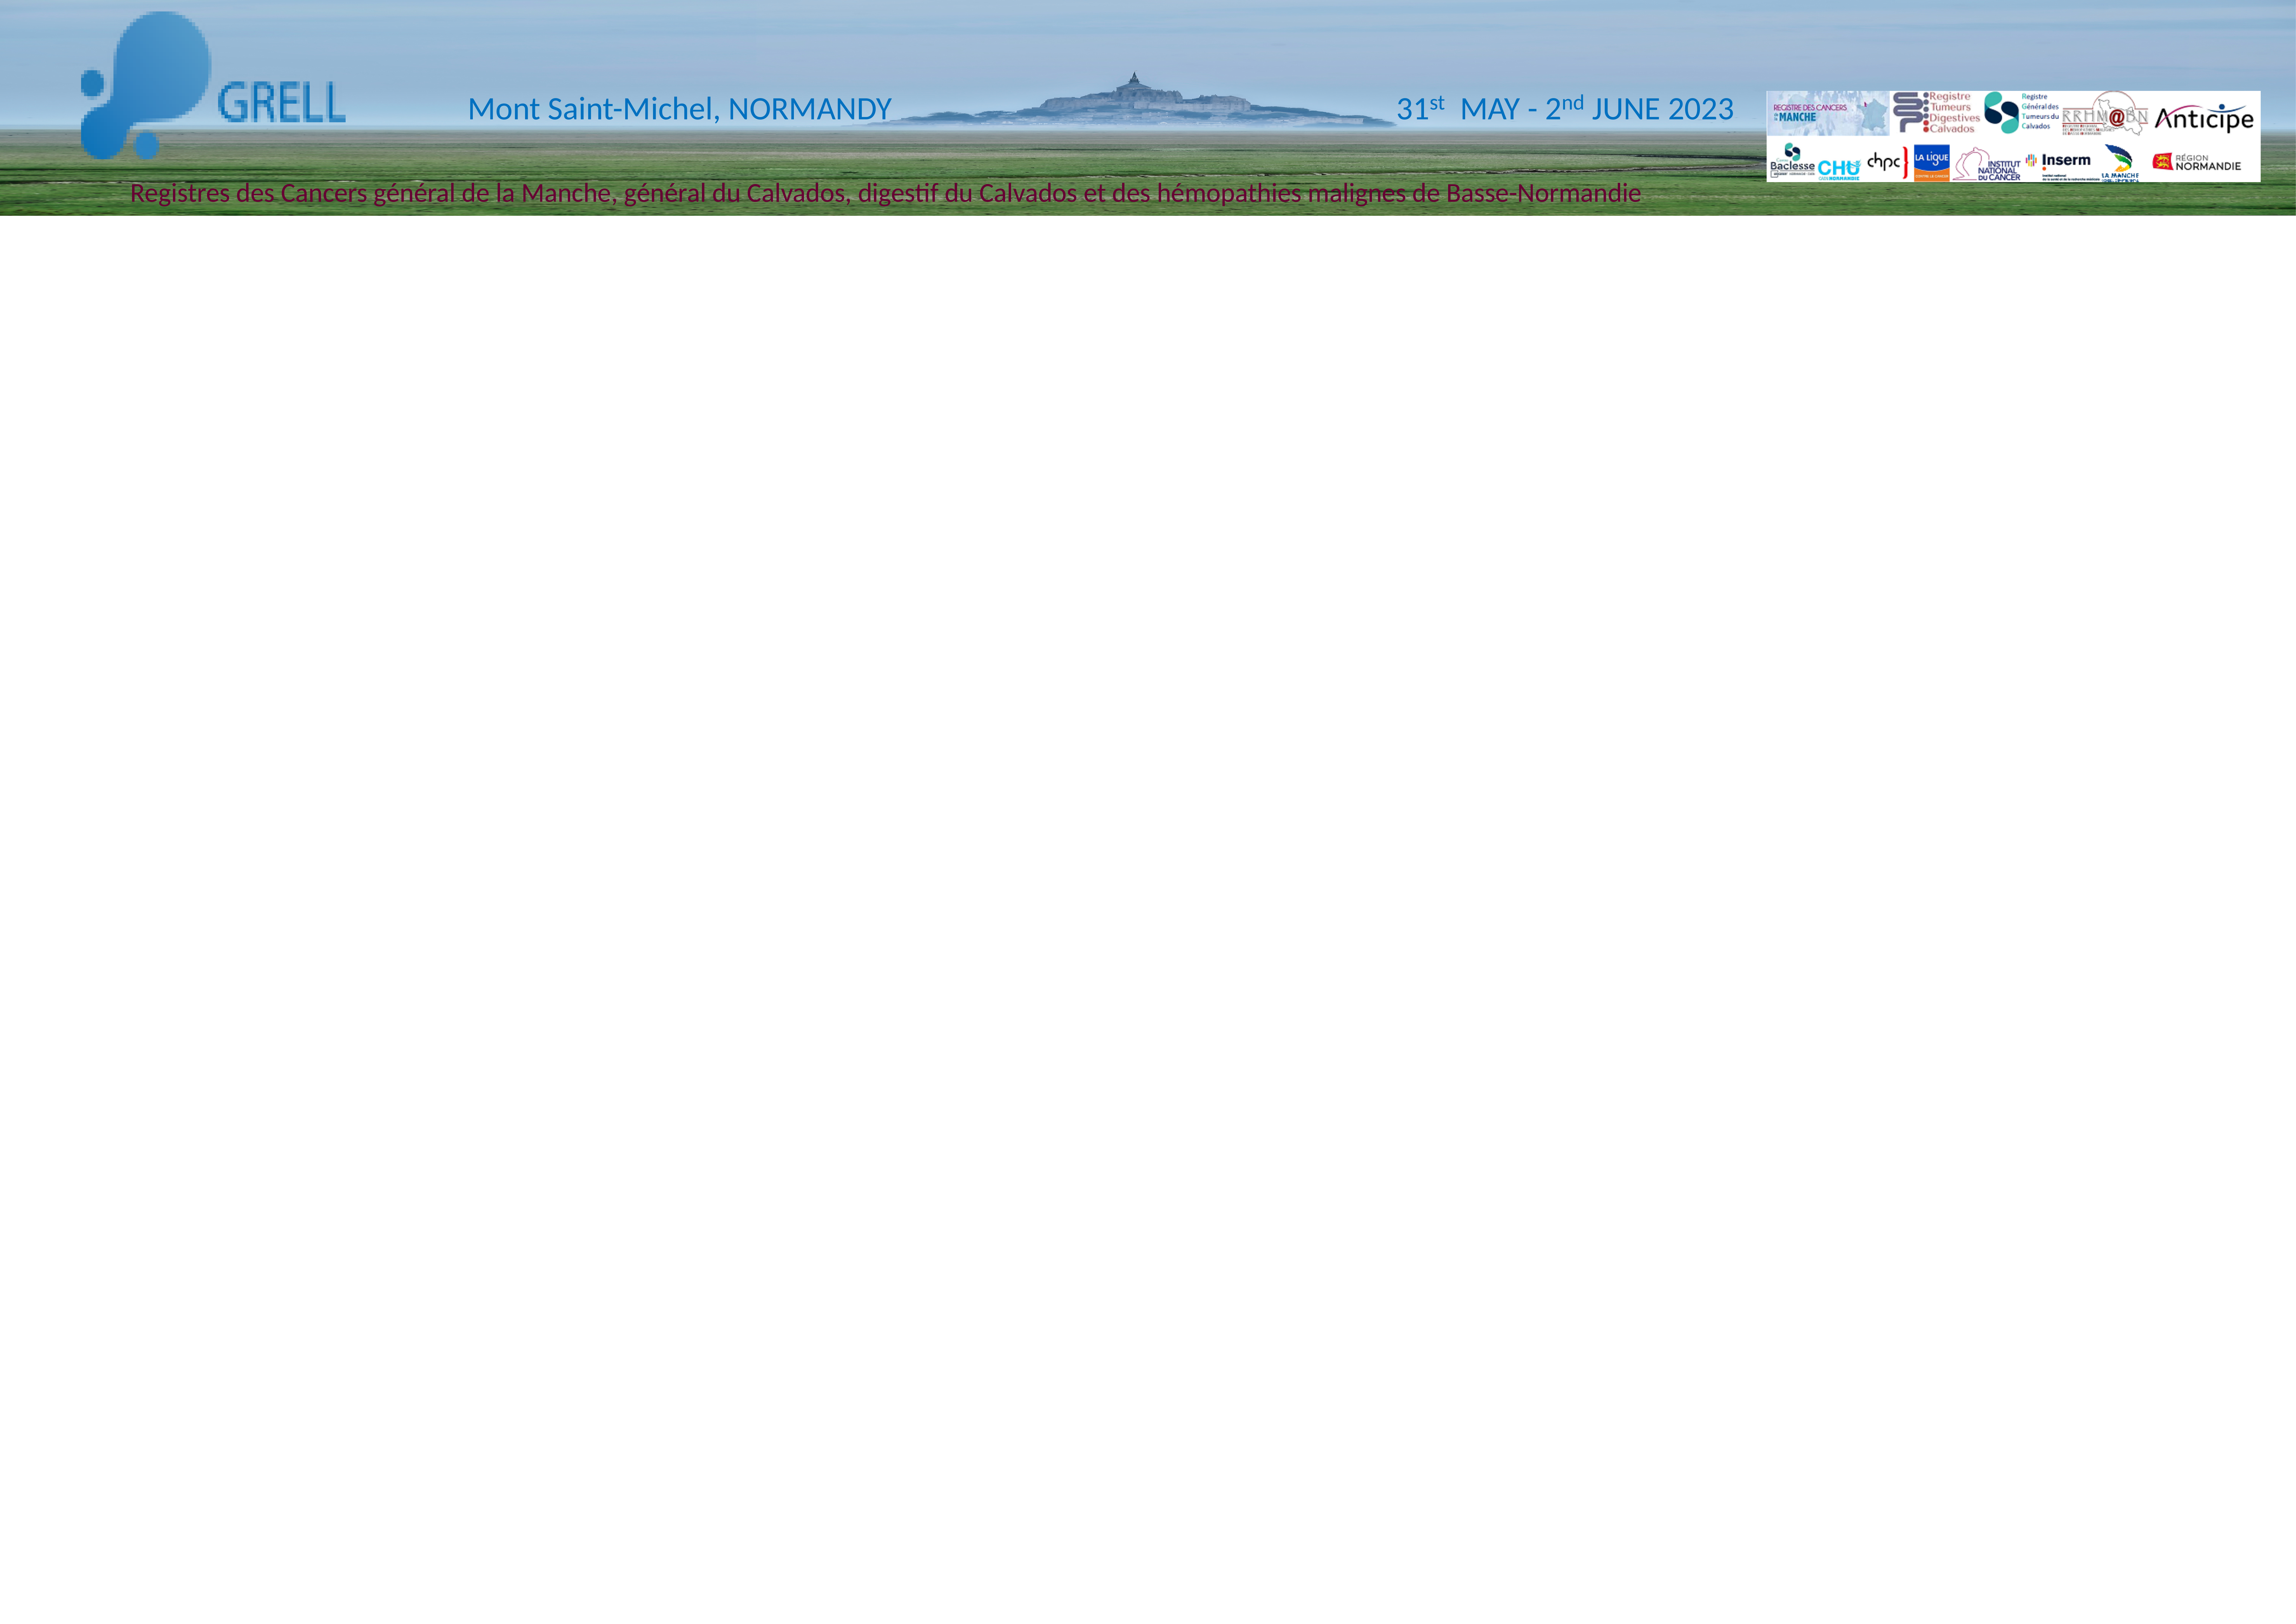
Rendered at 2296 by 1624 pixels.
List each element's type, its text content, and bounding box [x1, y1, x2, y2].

picture [1767, 91, 2261, 182]
picture [81, 11, 346, 159]
text_box Mont Saint-Michel, NORMANDY 31st MAY - 2nd JUNE 2023 Registres des Cancers général de la Manche, général du Calvados, digestif du Calvados et des hémopathies malignes de Basse-Normandie [21, 4, 2296, 212]
picture [0, 0, 2296, 216]
